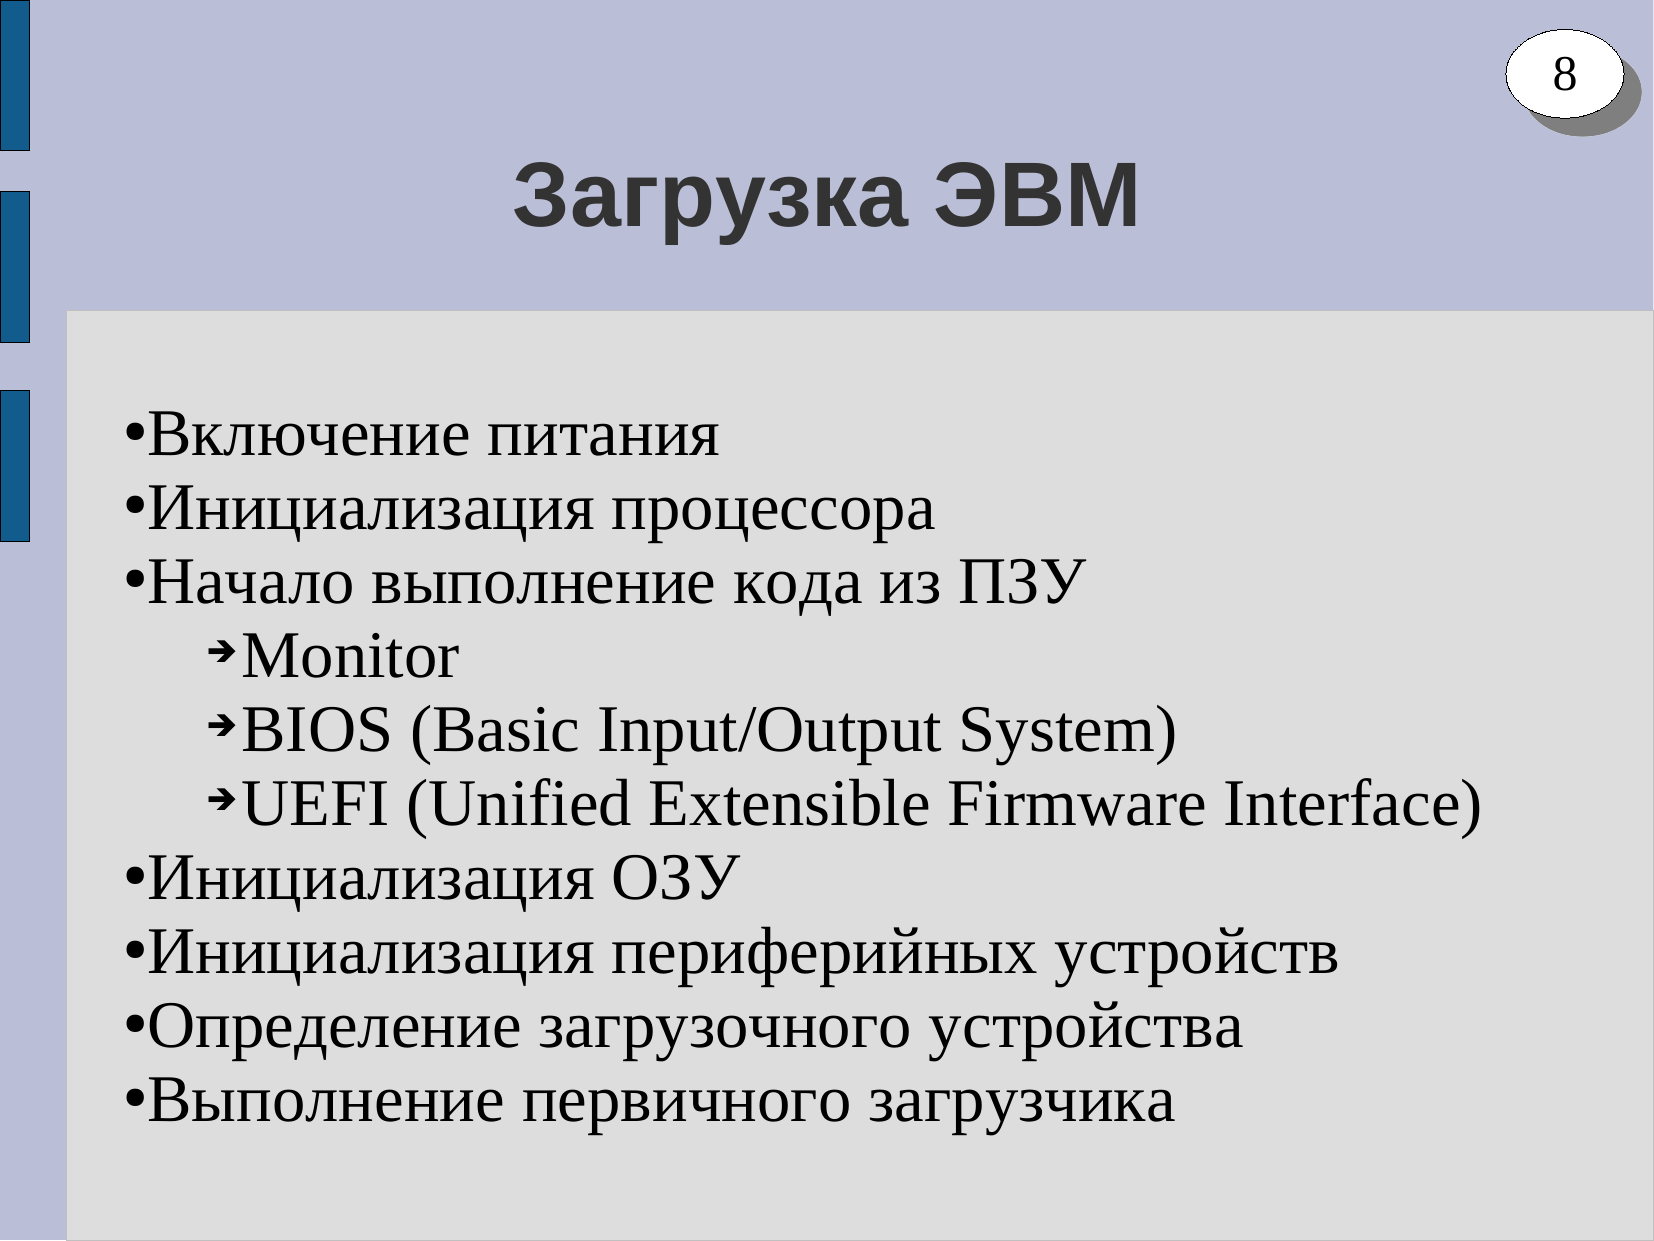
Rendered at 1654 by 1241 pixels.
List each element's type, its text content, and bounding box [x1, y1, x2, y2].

text_box 8 [1505, 29, 1625, 119]
title Загрузка ЭВМ [121, 91, 1534, 299]
subtitle Включение питания Инициализация процессора Начало выполнение кода из ПЗУ Monitor BIOS (Basic Input/Output System) UEFI (Unified Extensible Firmware Interface) Инициализация ОЗУ Инициализация периферийных устройств Определение загрузочного устройства Выполнение первичного загрузчика [123, 321, 1536, 1211]
